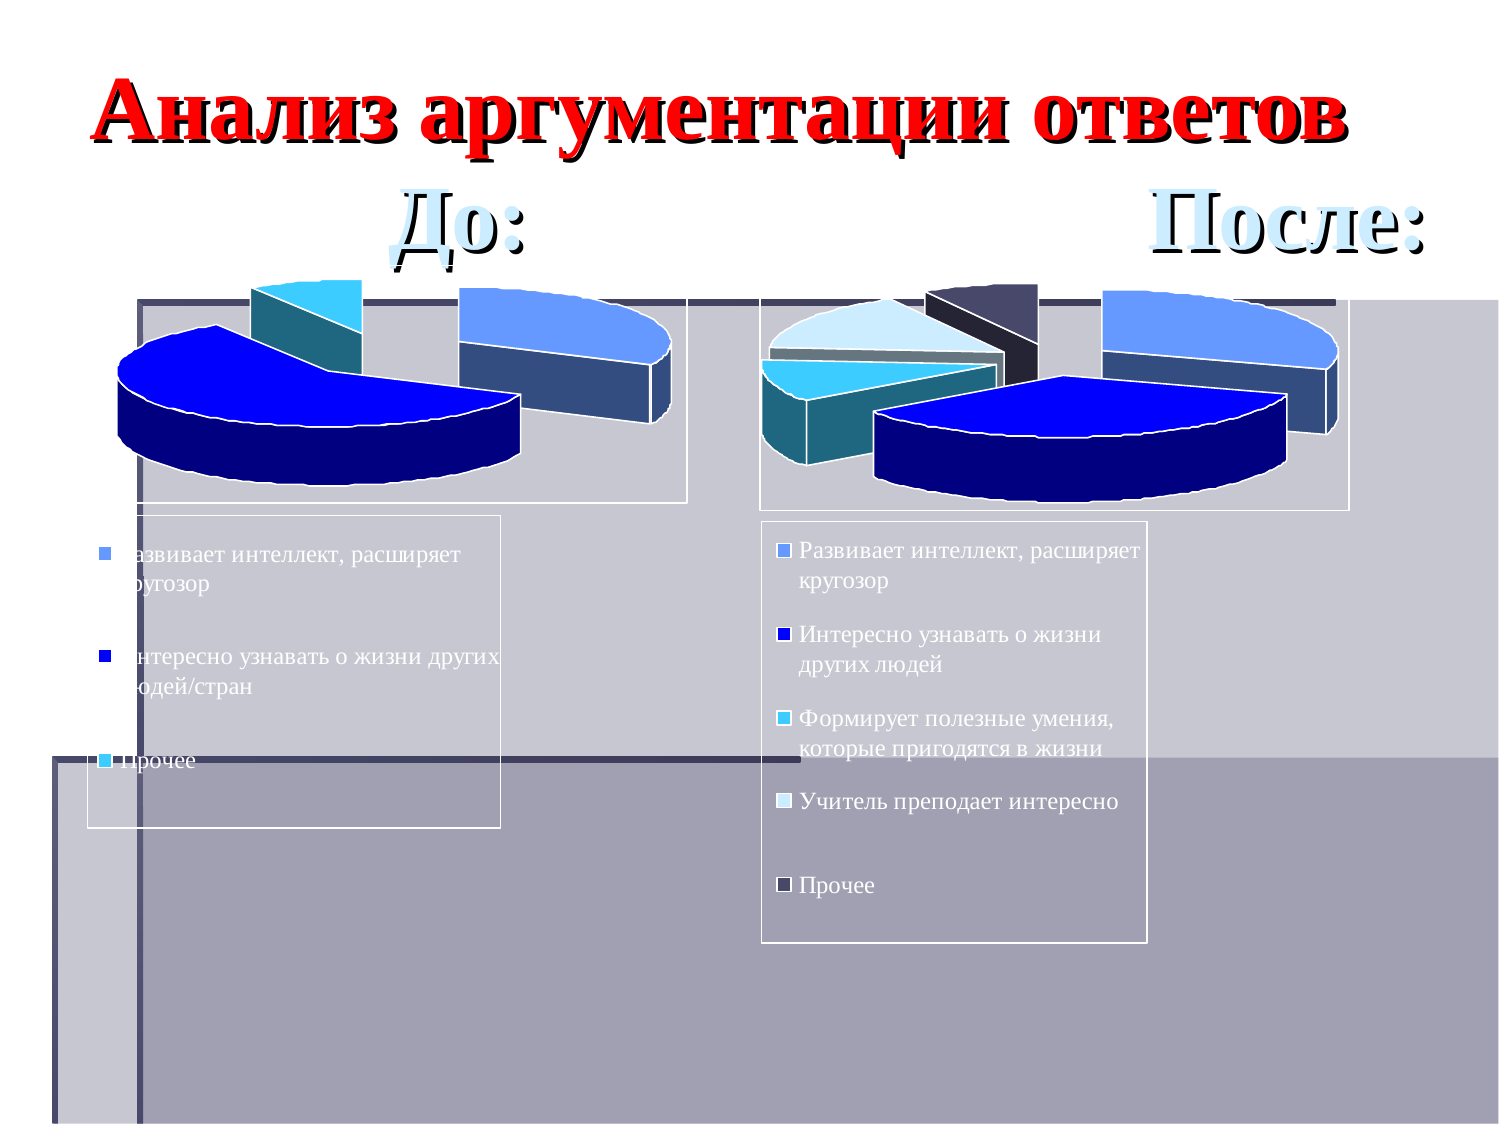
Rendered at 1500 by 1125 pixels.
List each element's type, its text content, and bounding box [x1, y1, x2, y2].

text_box [70, 210, 711, 1021]
text_box Анализ аргументации ответов До: После: [75, 40, 1451, 276]
text_box [738, 241, 1381, 998]
